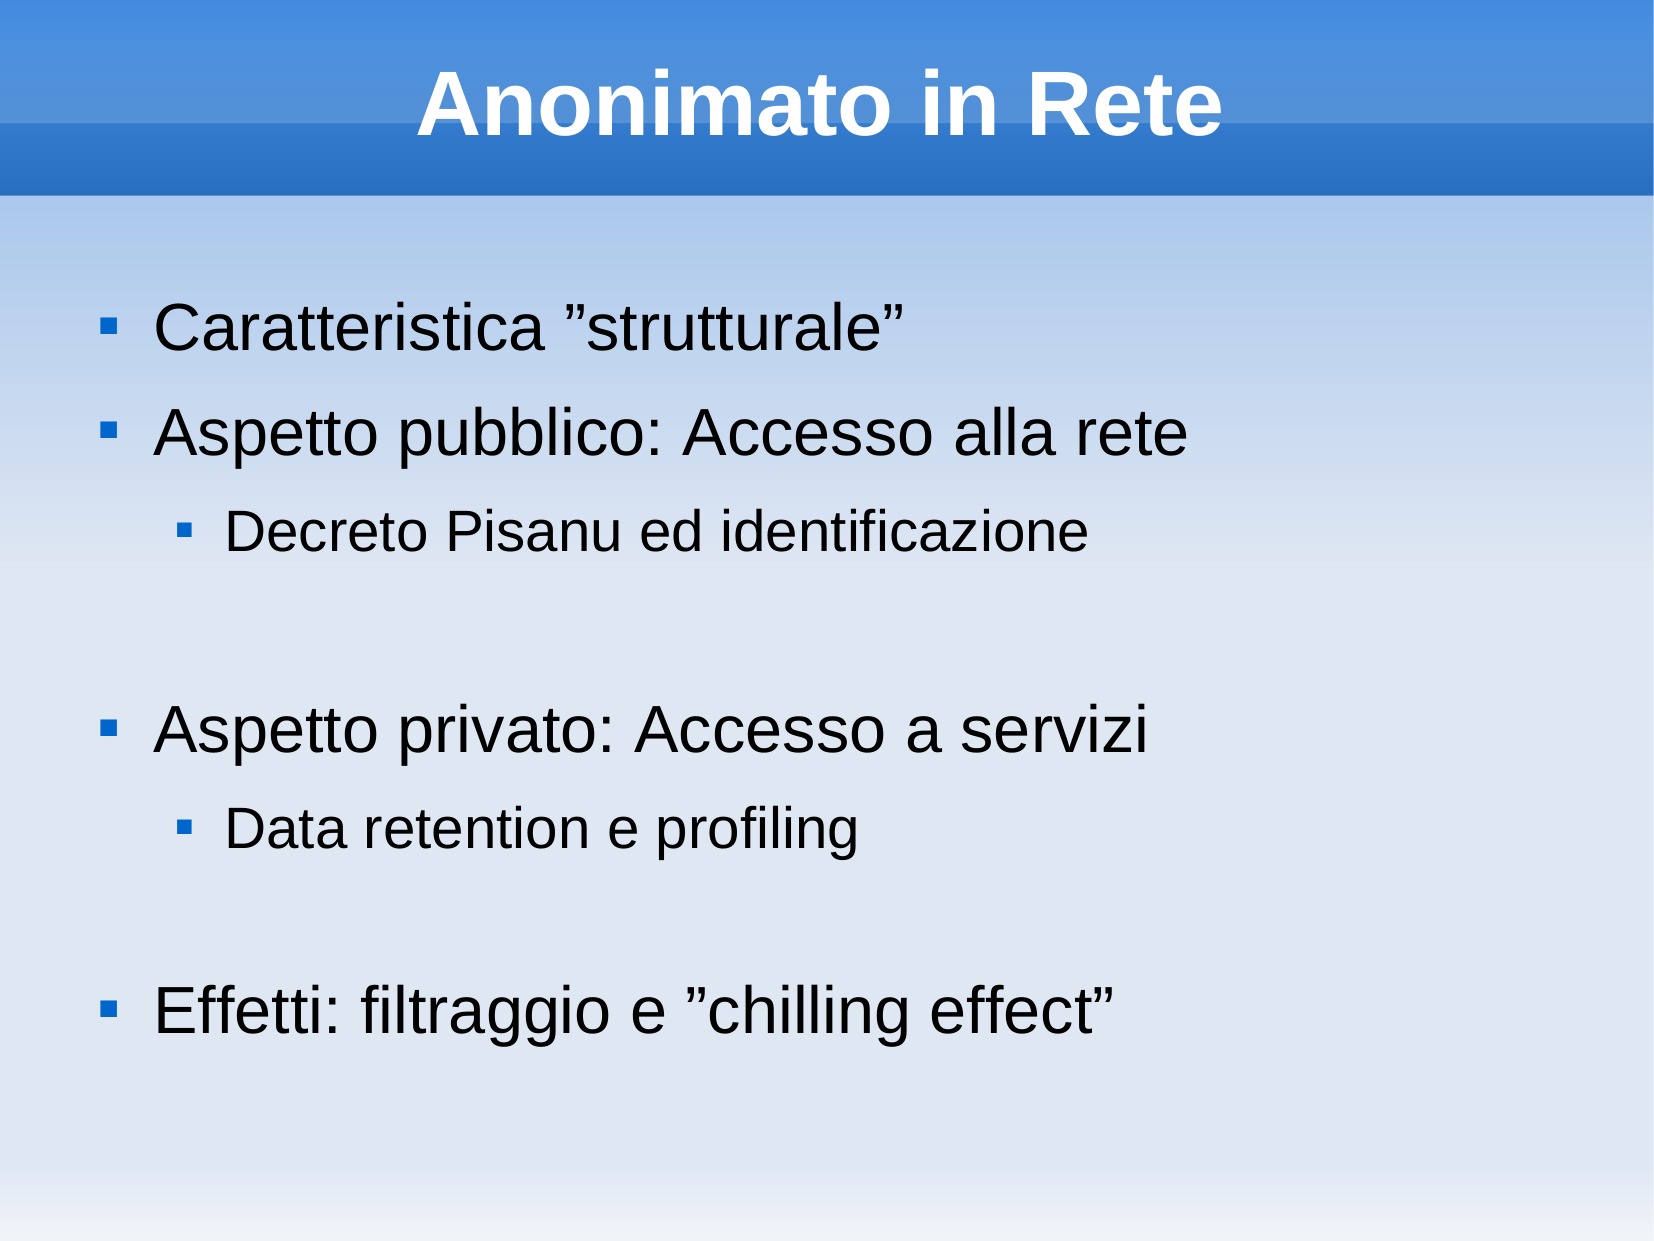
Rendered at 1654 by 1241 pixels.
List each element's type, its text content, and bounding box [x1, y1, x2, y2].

list Caratteristica ”strutturale” Aspetto pubblico: Accesso alla rete Decreto Pisanu ed identificazione Aspetto privato: Accesso a servizi Data retention e profiling Effetti: filtraggio e ”chilling effect” [82, 290, 1571, 1094]
title Anonimato in Rete [76, 7, 1565, 200]
picture [0, 0, 1654, 1241]
